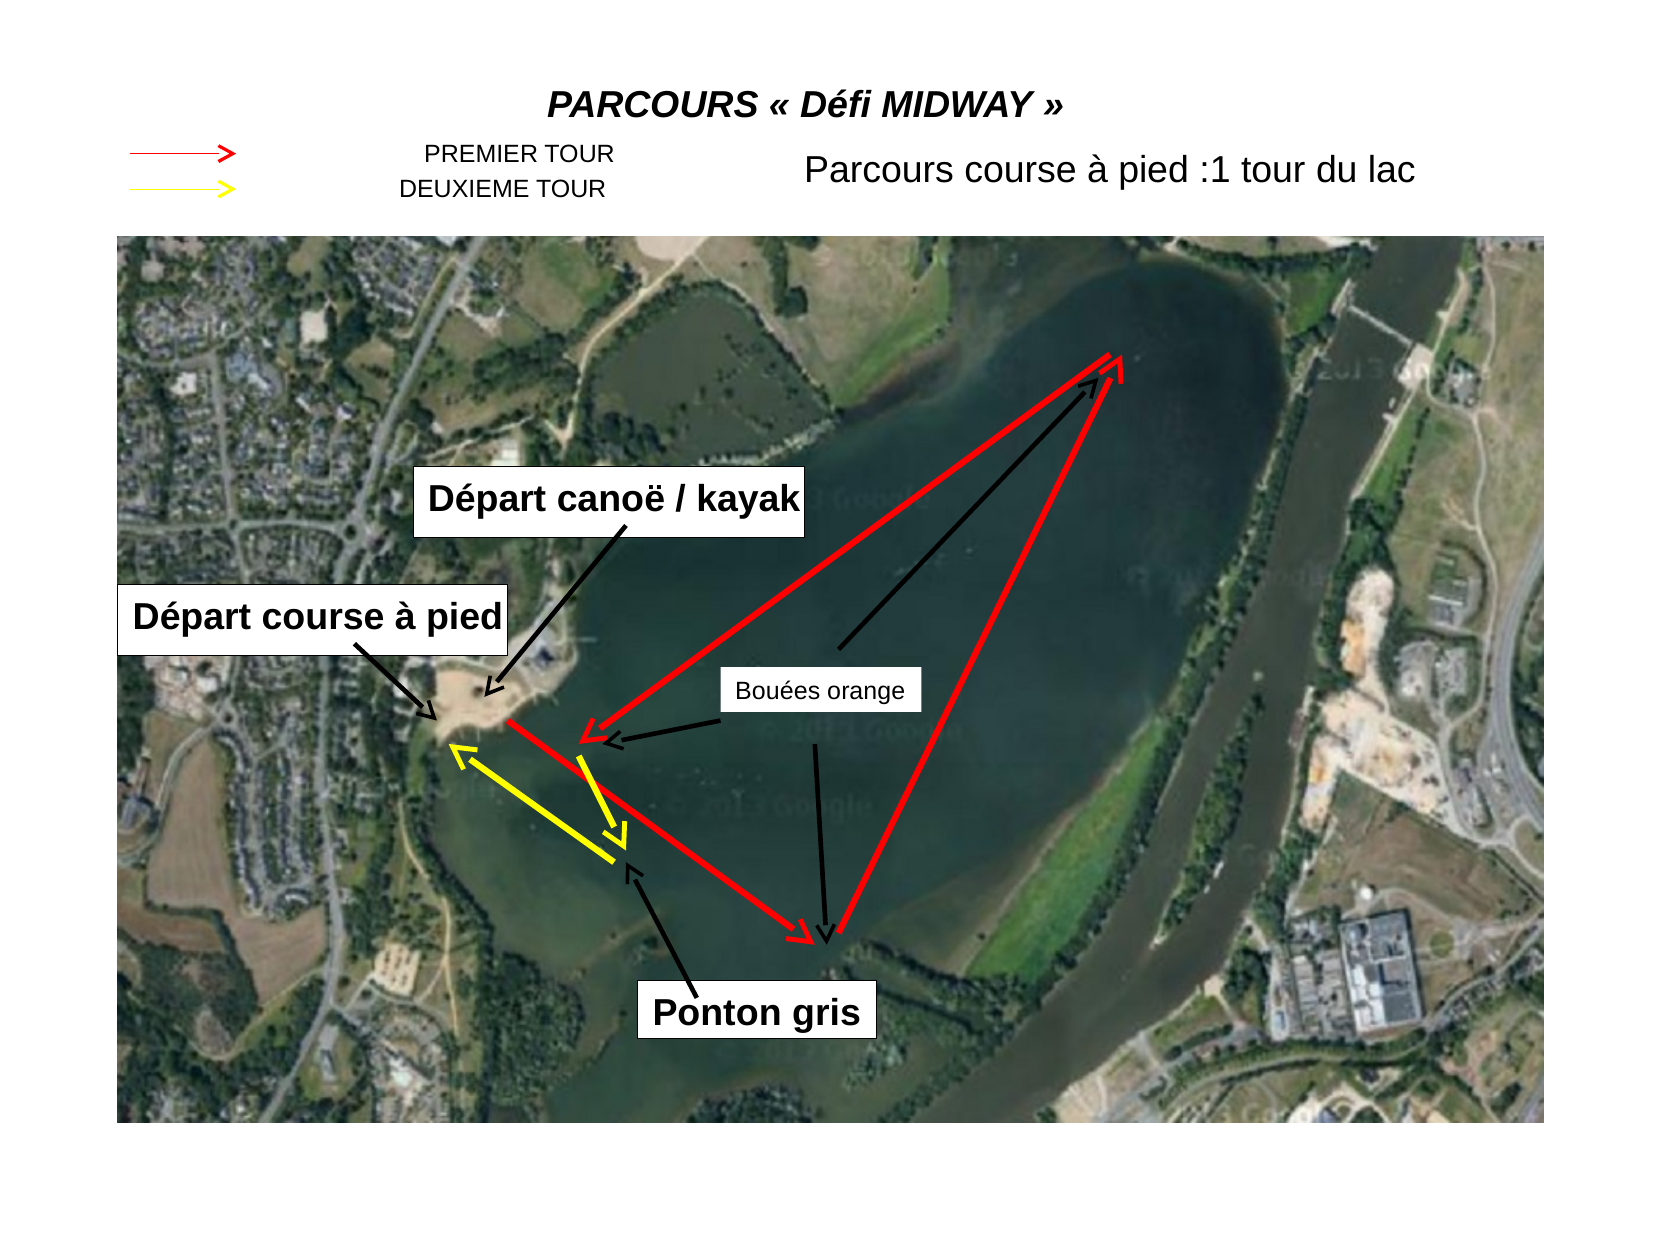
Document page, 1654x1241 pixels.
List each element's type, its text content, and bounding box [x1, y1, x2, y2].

text_box PARCOURS « Défi MIDWAY » [430, 72, 1181, 130]
text_box Parcours course à pied :1 tour du lac [789, 137, 1431, 198]
text_box Ponton gris [637, 980, 877, 1039]
text_box Départ canoë / kayak [413, 466, 805, 538]
text_box Départ course à pied [117, 584, 508, 656]
picture [117, 236, 1544, 1123]
text_box Bouées orange [720, 667, 922, 712]
text_box DEUXIEME TOUR [370, 165, 622, 211]
text_box PREMIER TOUR [409, 129, 630, 175]
